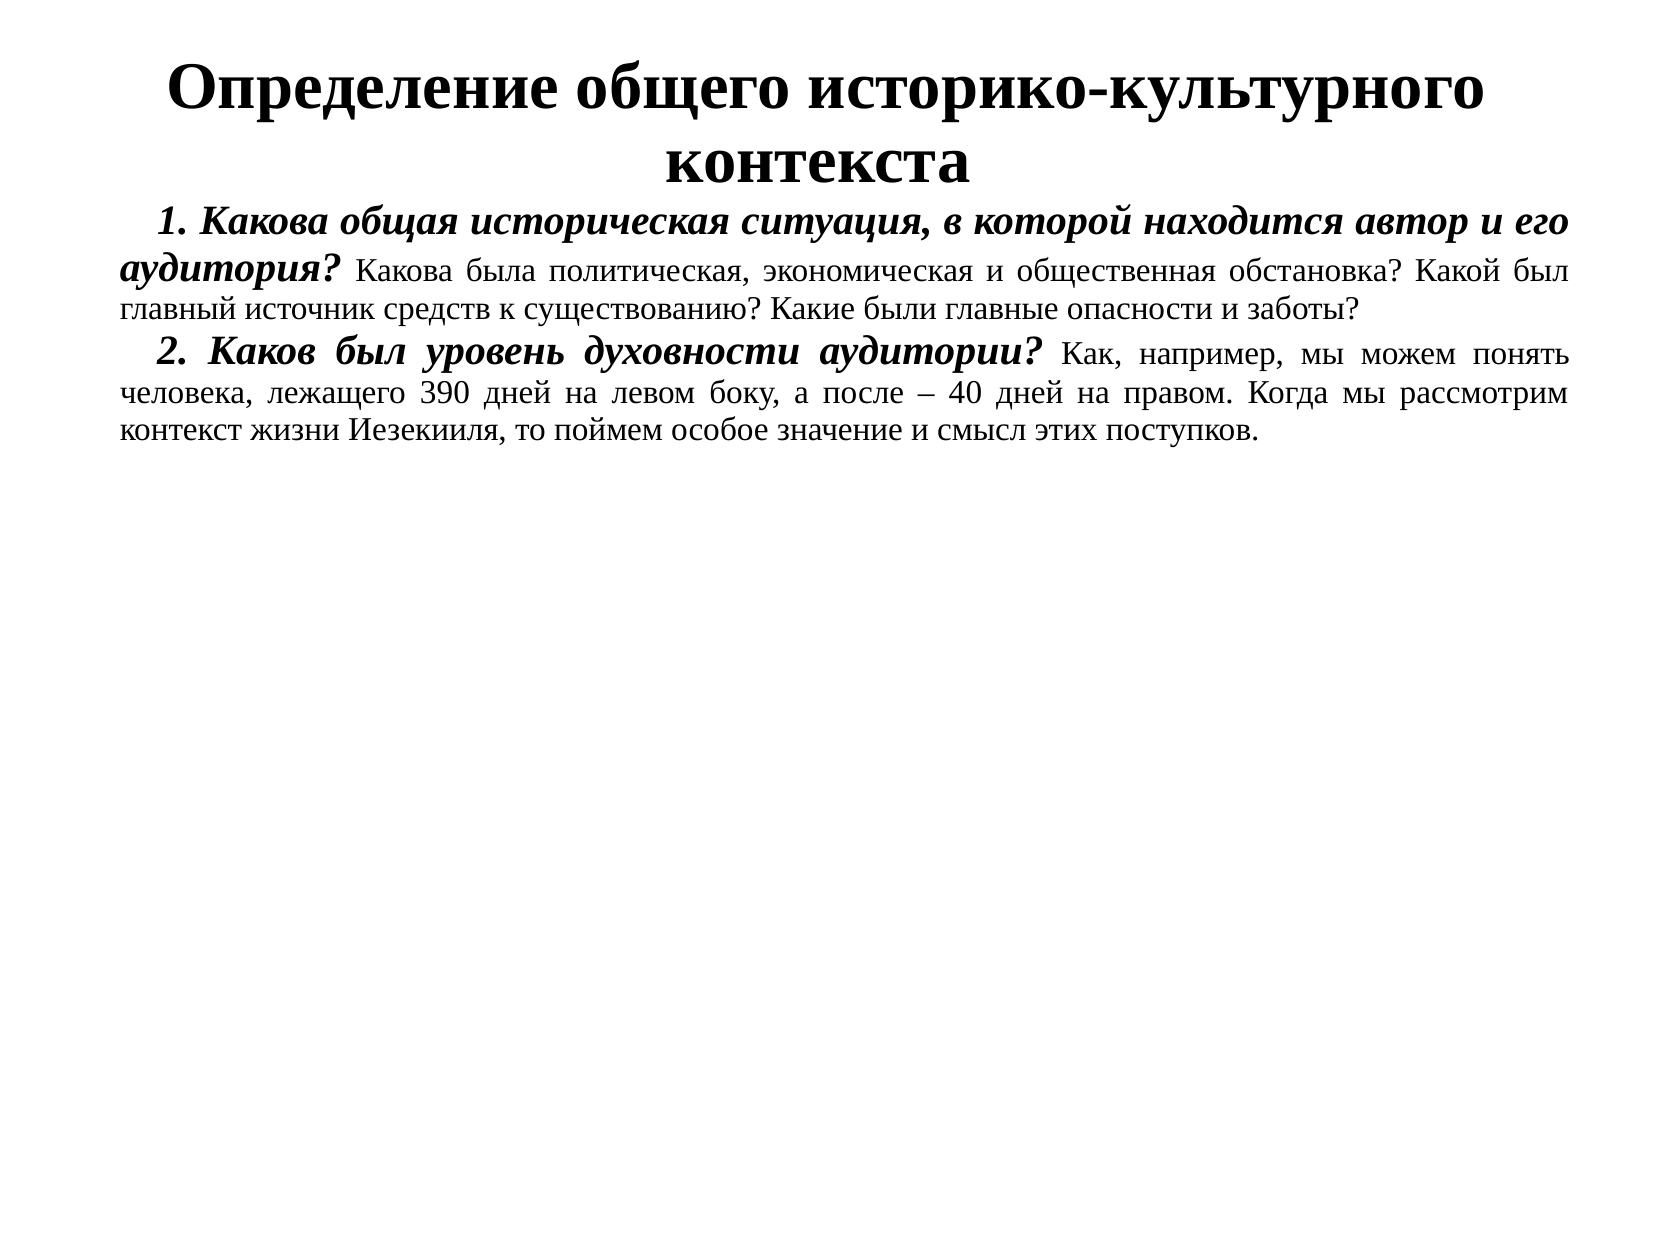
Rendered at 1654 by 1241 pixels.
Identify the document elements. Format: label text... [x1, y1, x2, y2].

subtitle Определение общего историко-культурного контекста 1. Какова общая историческая ситуация, в которой находится автор и его аудитория? Какова была политическая, экономическая и общественная обстановка? Какой был главный источник средств к существованию? Какие были главные опасности и заботы? 2. Каков был уровень духовности аудитории? Как, например, мы можем понять человека, лежащего 390 дней на левом боку, а после – 40 дней на правом. Когда мы рассмотрим контекст жизни Иезекииля, то поймем особое значение и смысл этих поступков. [82, 49, 1571, 1109]
